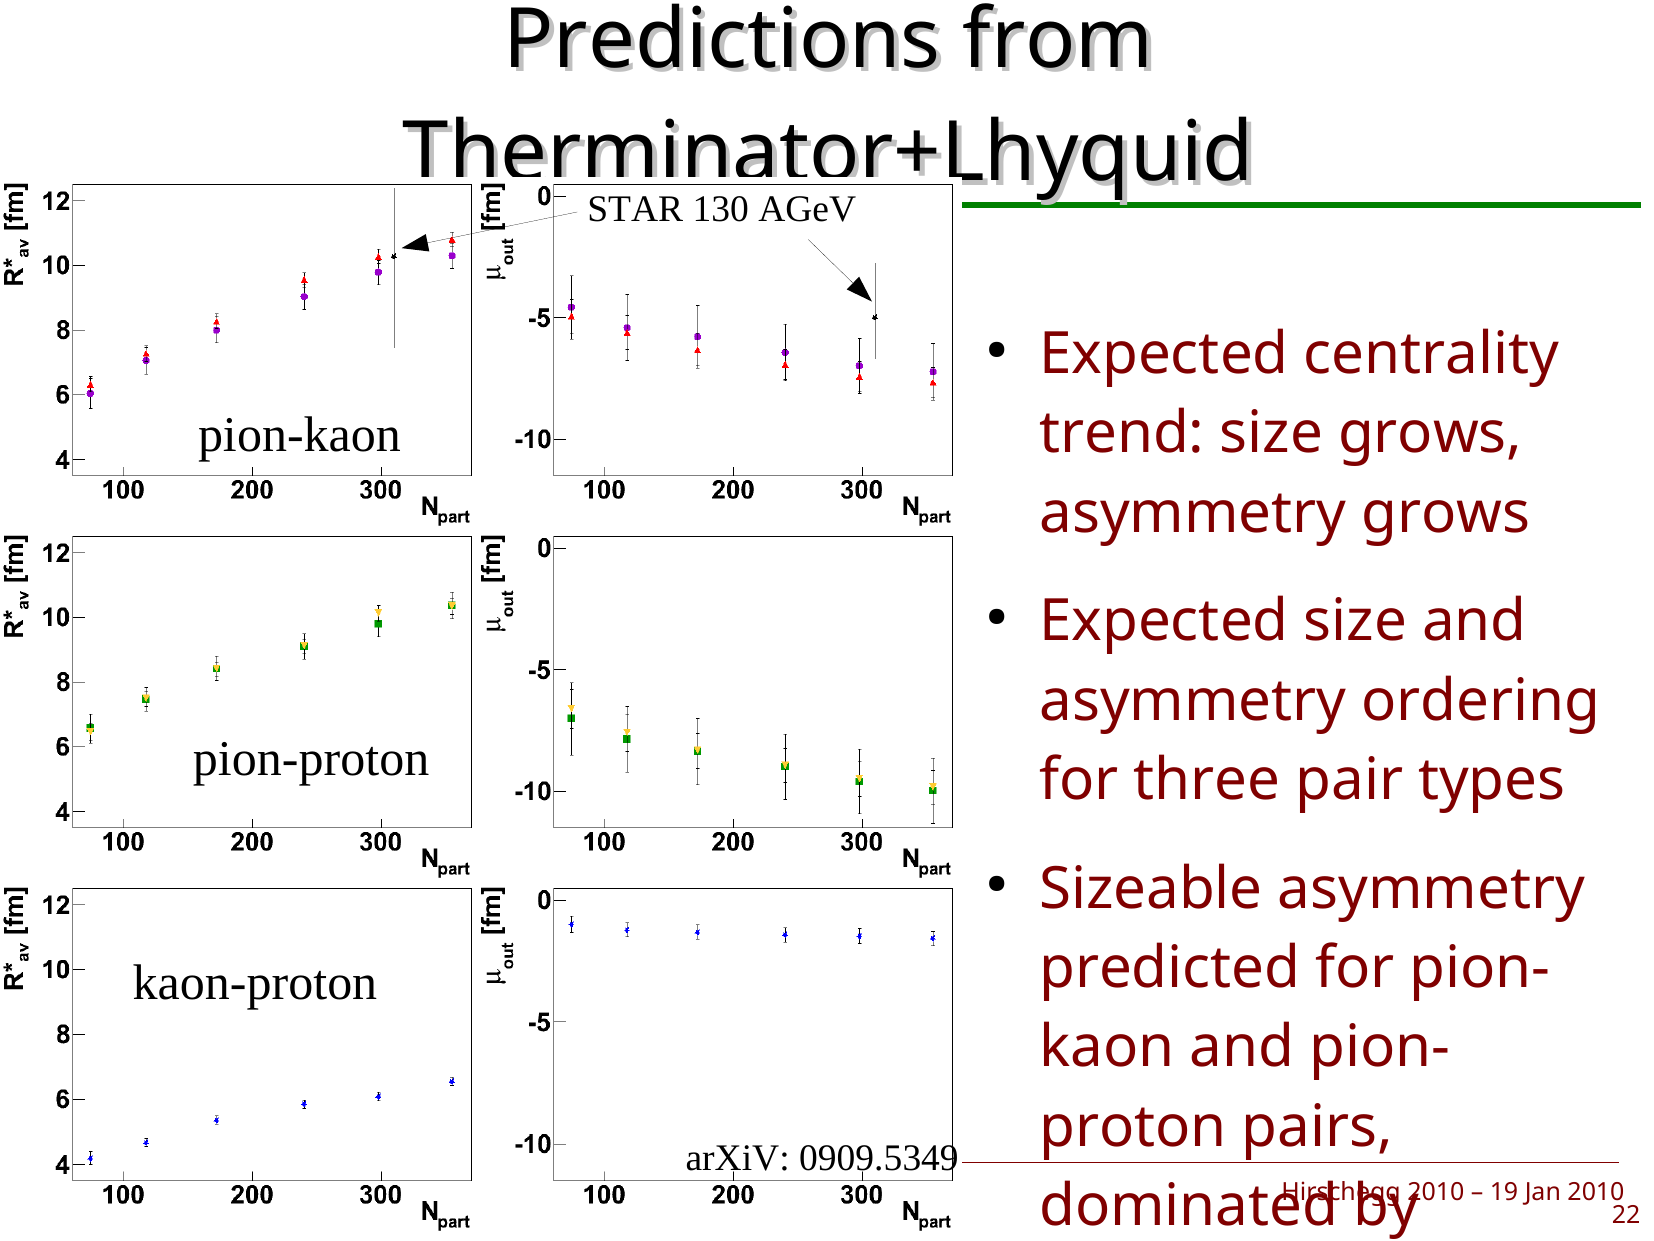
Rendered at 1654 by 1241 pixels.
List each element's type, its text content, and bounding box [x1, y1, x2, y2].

text_box STAR 130 AGeV [587, 187, 857, 230]
text_box arXiV: 0909.5349 [685, 1137, 959, 1179]
text_box pion-kaon [198, 406, 402, 463]
text_box pion-proton [192, 730, 430, 787]
text_box kaon-proton [132, 954, 378, 1011]
picture [0, 177, 962, 528]
list Expected centrality trend: size grows, asymmetry grows Expected size and asymmetry ordering for three pair types Sizeable asymmetry predicted for pion-kaon and pion-proton pairs, dominated by collectivity induced [968, 311, 1629, 1192]
picture [0, 881, 962, 1233]
picture [0, 529, 962, 880]
title Predictions from Therminator+Lhyquid [86, 0, 1572, 196]
